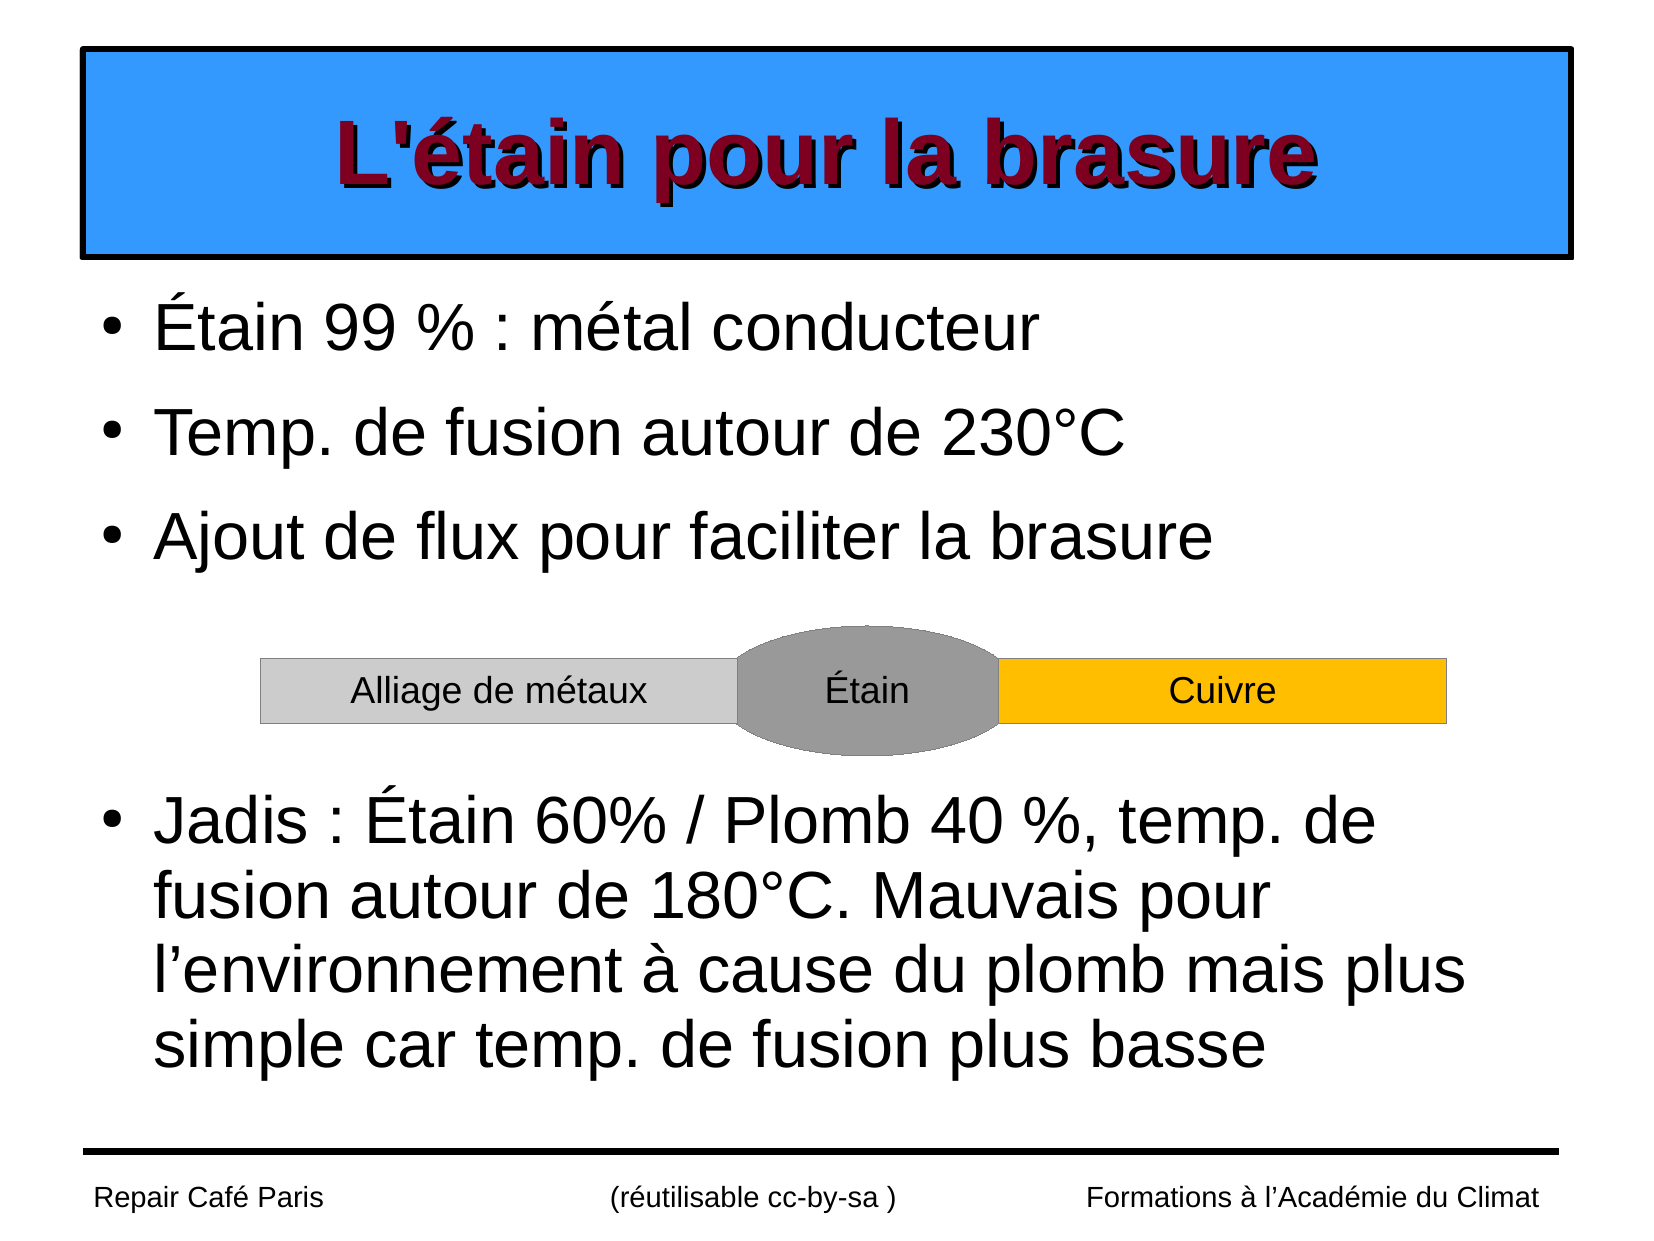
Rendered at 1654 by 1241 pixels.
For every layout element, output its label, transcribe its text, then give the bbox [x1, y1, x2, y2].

text_box Étain [736, 625, 998, 756]
list Étain 99 % : métal conducteur Temp. de fusion autour de 230°C Ajout de flux pour faciliter la brasure Jadis : Étain 60% / Plomb 40 %, temp. de fusion autour de 180°C. Mauvais pour l’environnement à cause du plomb mais plus simple car temp. de fusion plus basse [82, 290, 1571, 1083]
text_box Alliage de métaux [260, 658, 738, 724]
text_box Cuivre [998, 658, 1447, 724]
title L'étain pour la brasure [82, 49, 1571, 257]
